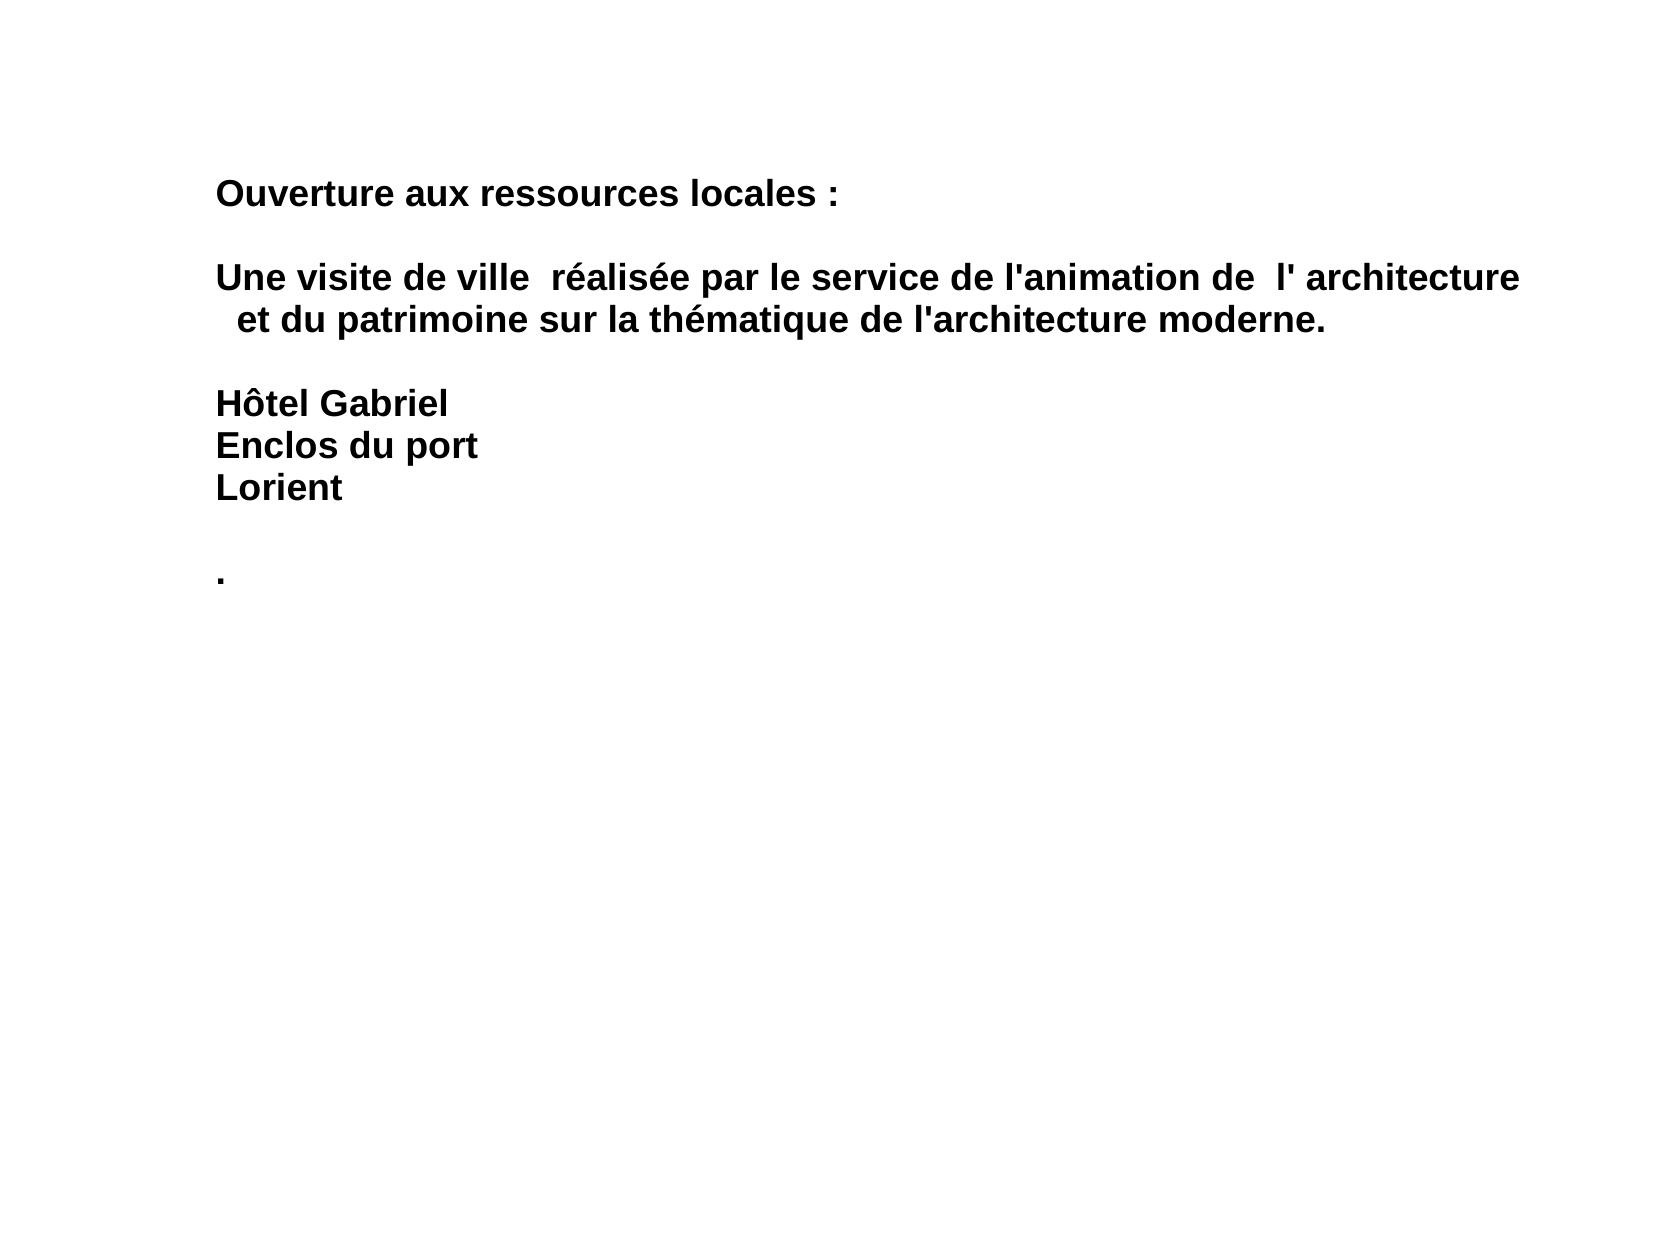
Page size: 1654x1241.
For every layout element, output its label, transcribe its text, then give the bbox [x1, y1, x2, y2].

text_box Ouverture aux ressources locales : Une visite de ville réalisée par le service de l'animation de l' architecture et du patrimoine sur la thématique de l'architecture moderne. Hôtel Gabriel Enclos du port Lorient . [200, 165, 1534, 739]
